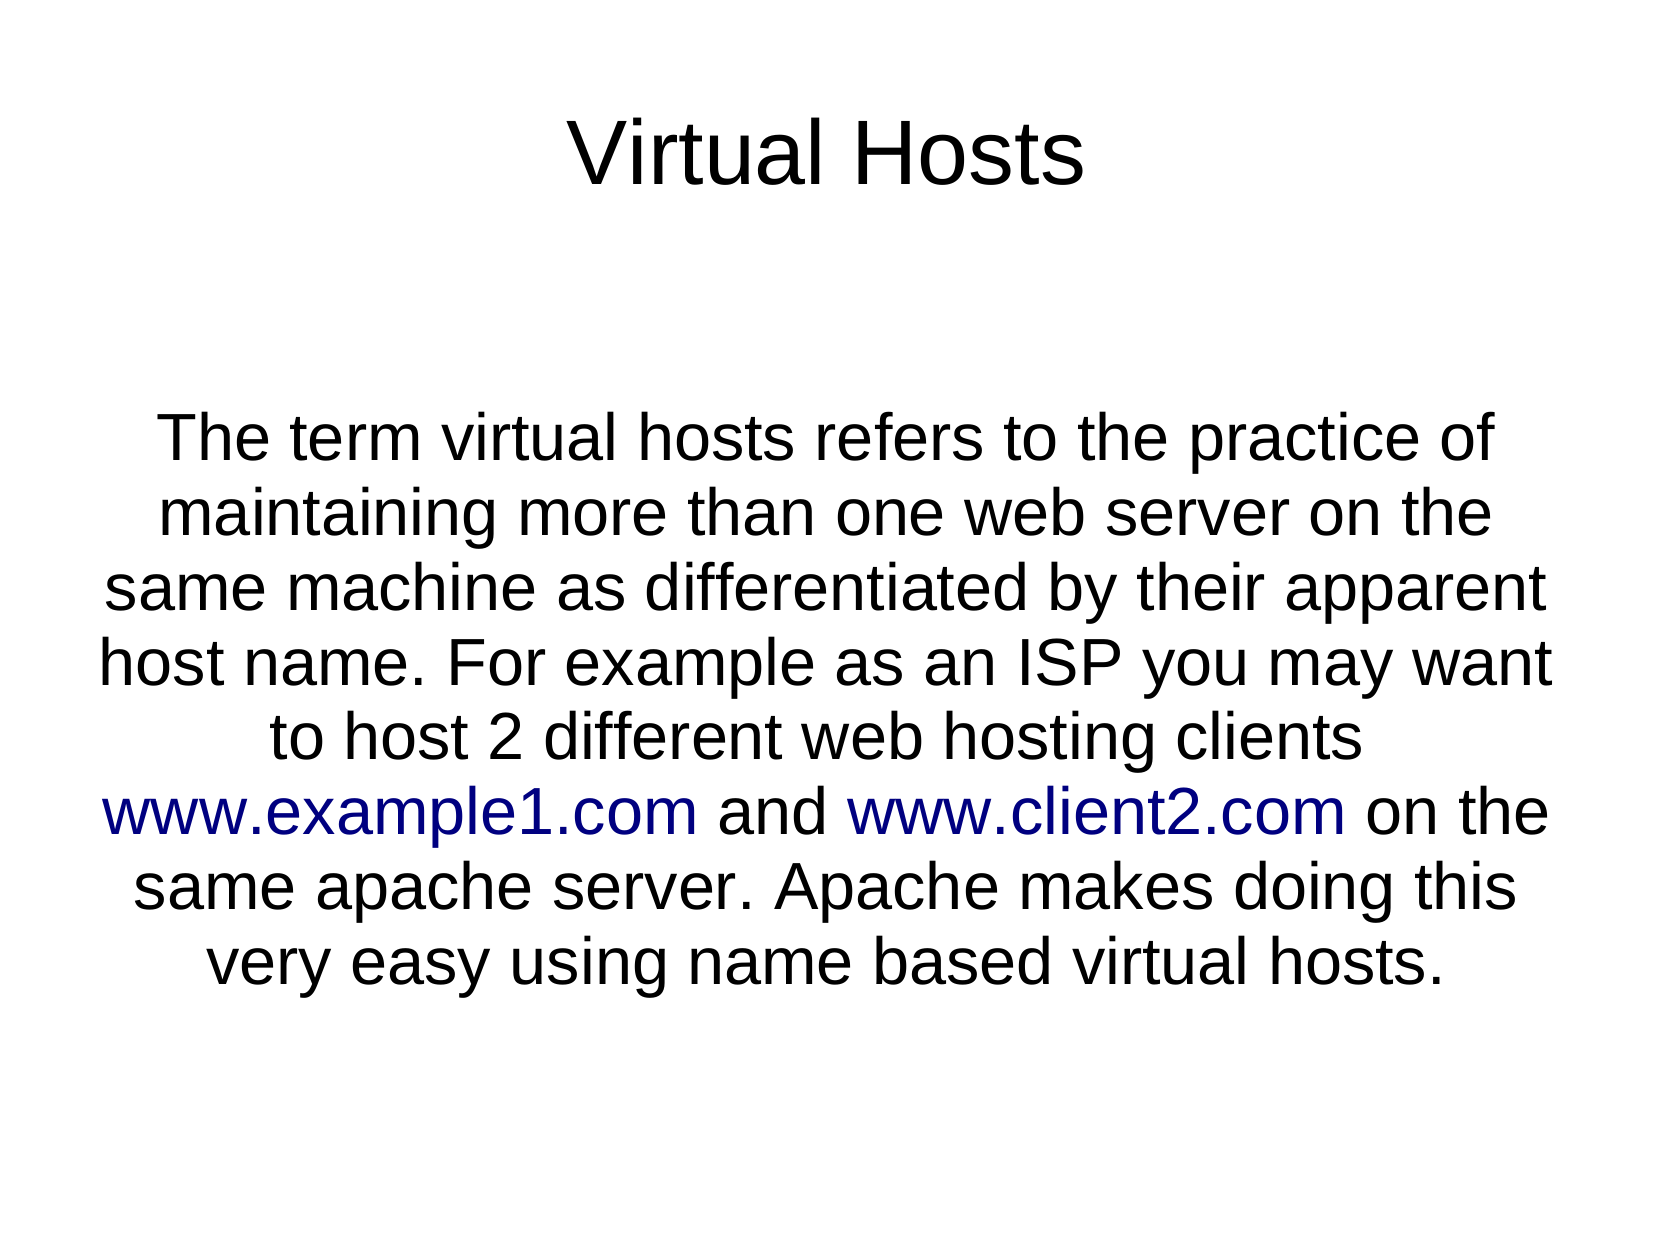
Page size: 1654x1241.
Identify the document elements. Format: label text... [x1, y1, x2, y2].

title Virtual Hosts [82, 49, 1571, 257]
subtitle The term virtual hosts refers to the practice of maintaining more than one web server on the same machine as differentiated by their apparent host name. For example as an ISP you may want to host 2 different web hosting clients www.example1.com and www.client2.com on the same apache server. Apache makes doing this very easy using name based virtual hosts. [82, 290, 1571, 1109]
